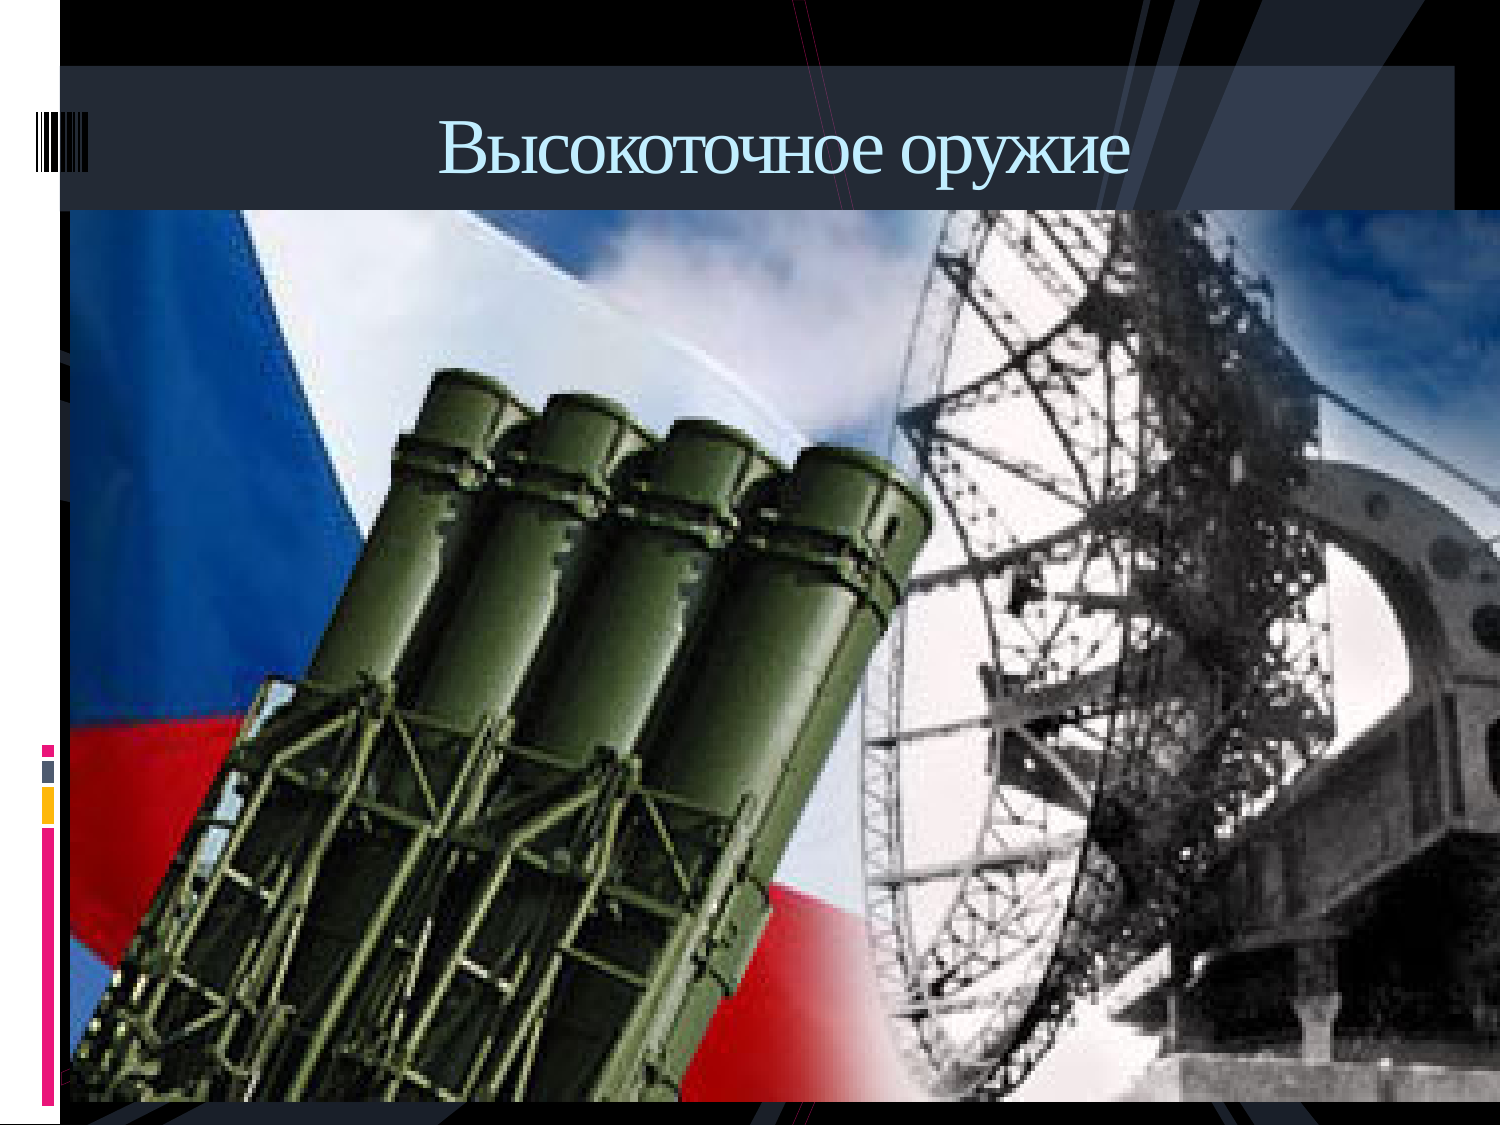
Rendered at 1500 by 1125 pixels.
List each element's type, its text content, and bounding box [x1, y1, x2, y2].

picture [70, 210, 1500, 1102]
title Высокоточное оружие [115, 84, 1454, 210]
